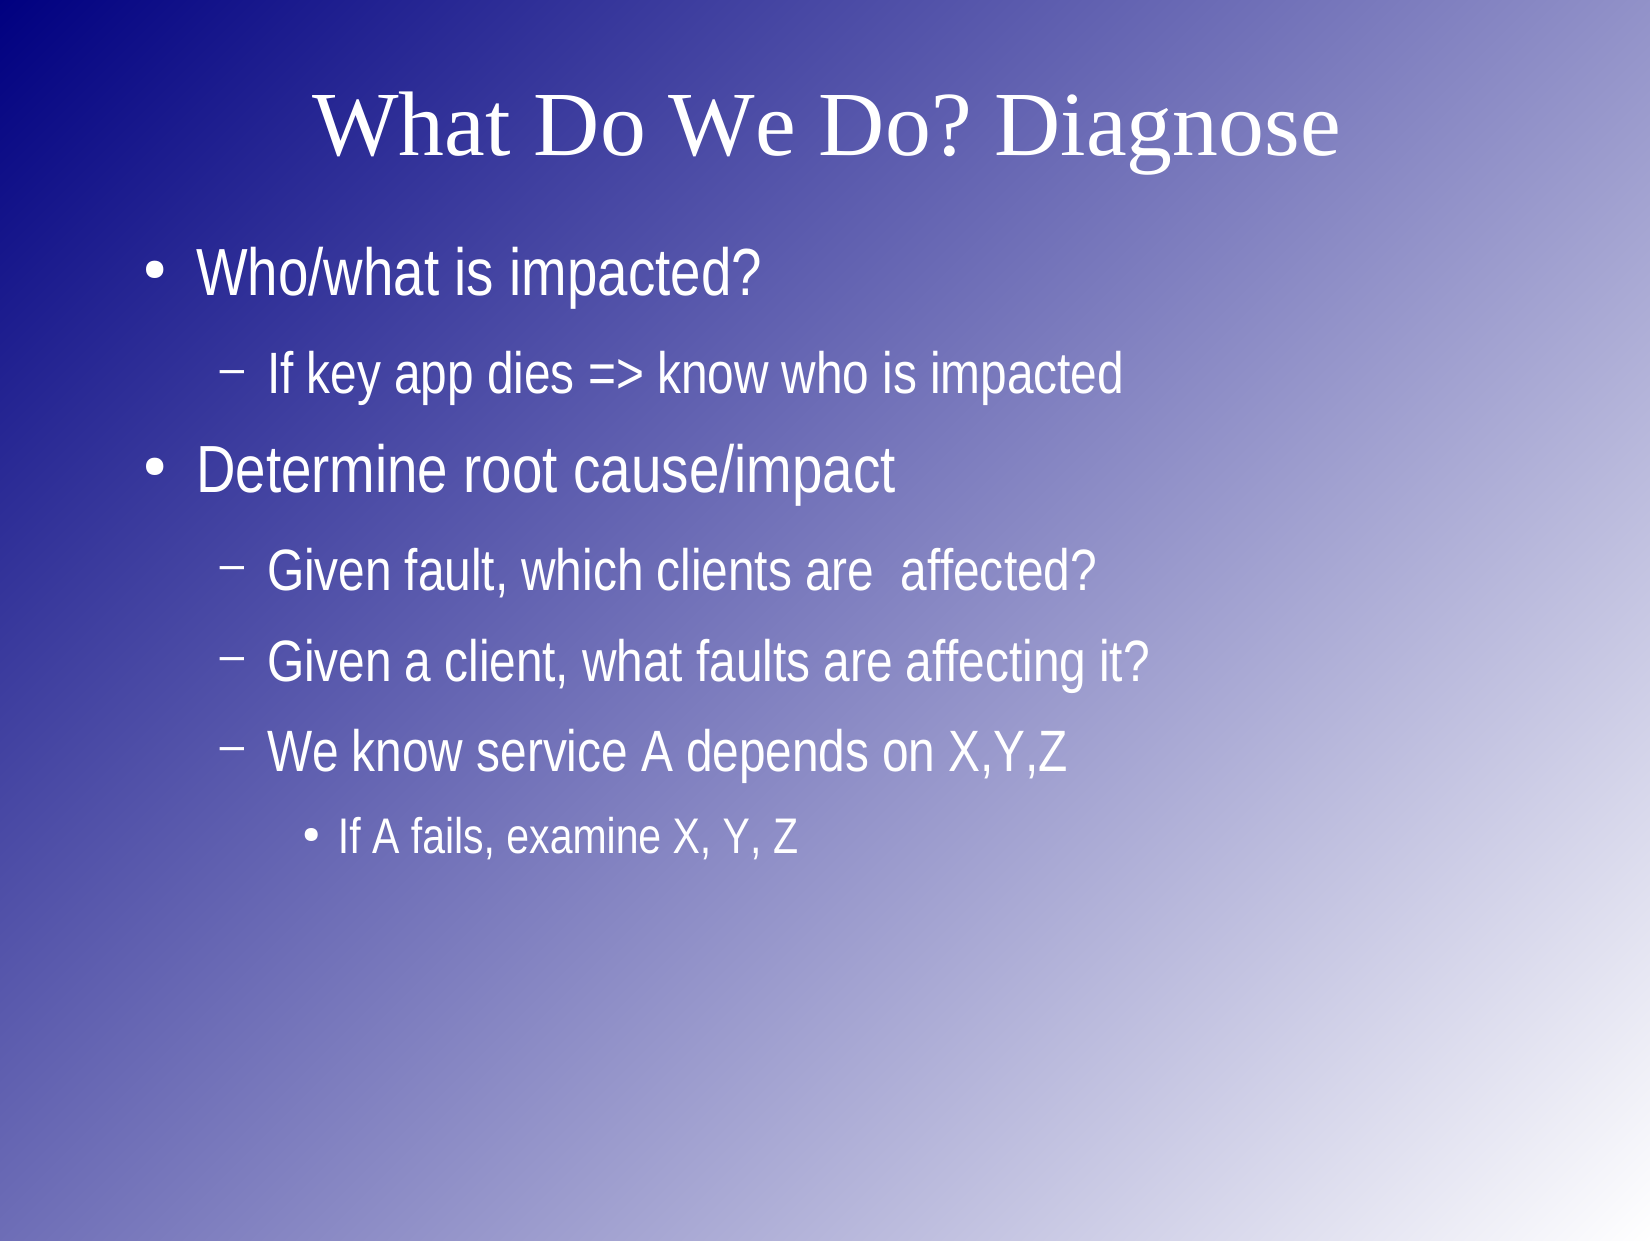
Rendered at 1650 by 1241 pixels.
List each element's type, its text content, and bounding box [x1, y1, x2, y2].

title What Do We Do? Diagnose [123, 27, 1533, 221]
list Who/what is impacted? If key app dies => know who is impacted Determine root cause/impact Given fault, which clients are affected? Given a client, what faults are affecting it? We know service A depends on X,Y,Z If A fails, examine X, Y, Z [125, 233, 1535, 1000]
